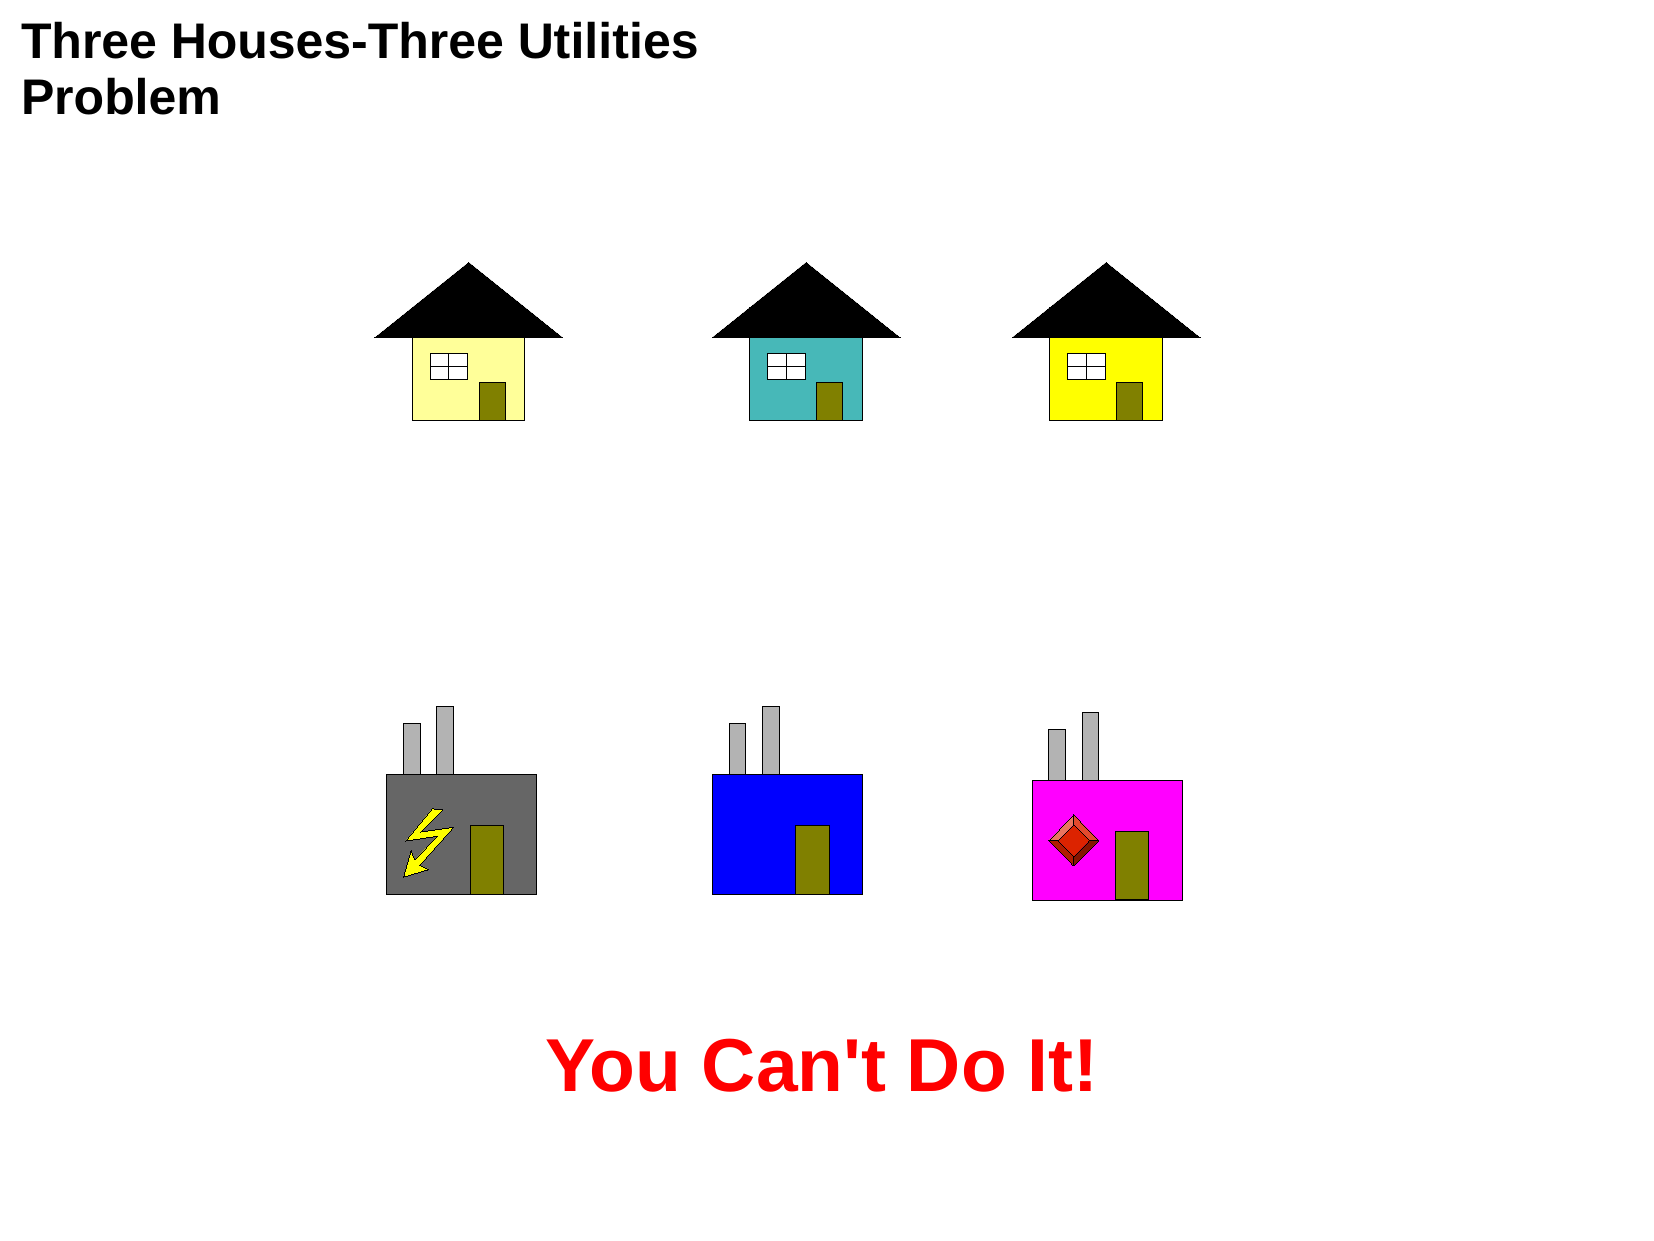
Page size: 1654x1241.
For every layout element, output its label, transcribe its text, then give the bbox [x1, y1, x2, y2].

text_box [374, 262, 563, 421]
text_box [1032, 712, 1183, 901]
text_box [386, 706, 537, 895]
text_box You Can't Do It! [187, 1015, 1457, 1115]
text_box [712, 706, 863, 895]
text_box Three Houses-Three Utilities Problem [6, 6, 757, 136]
text_box [1012, 262, 1201, 421]
text_box [712, 262, 901, 421]
